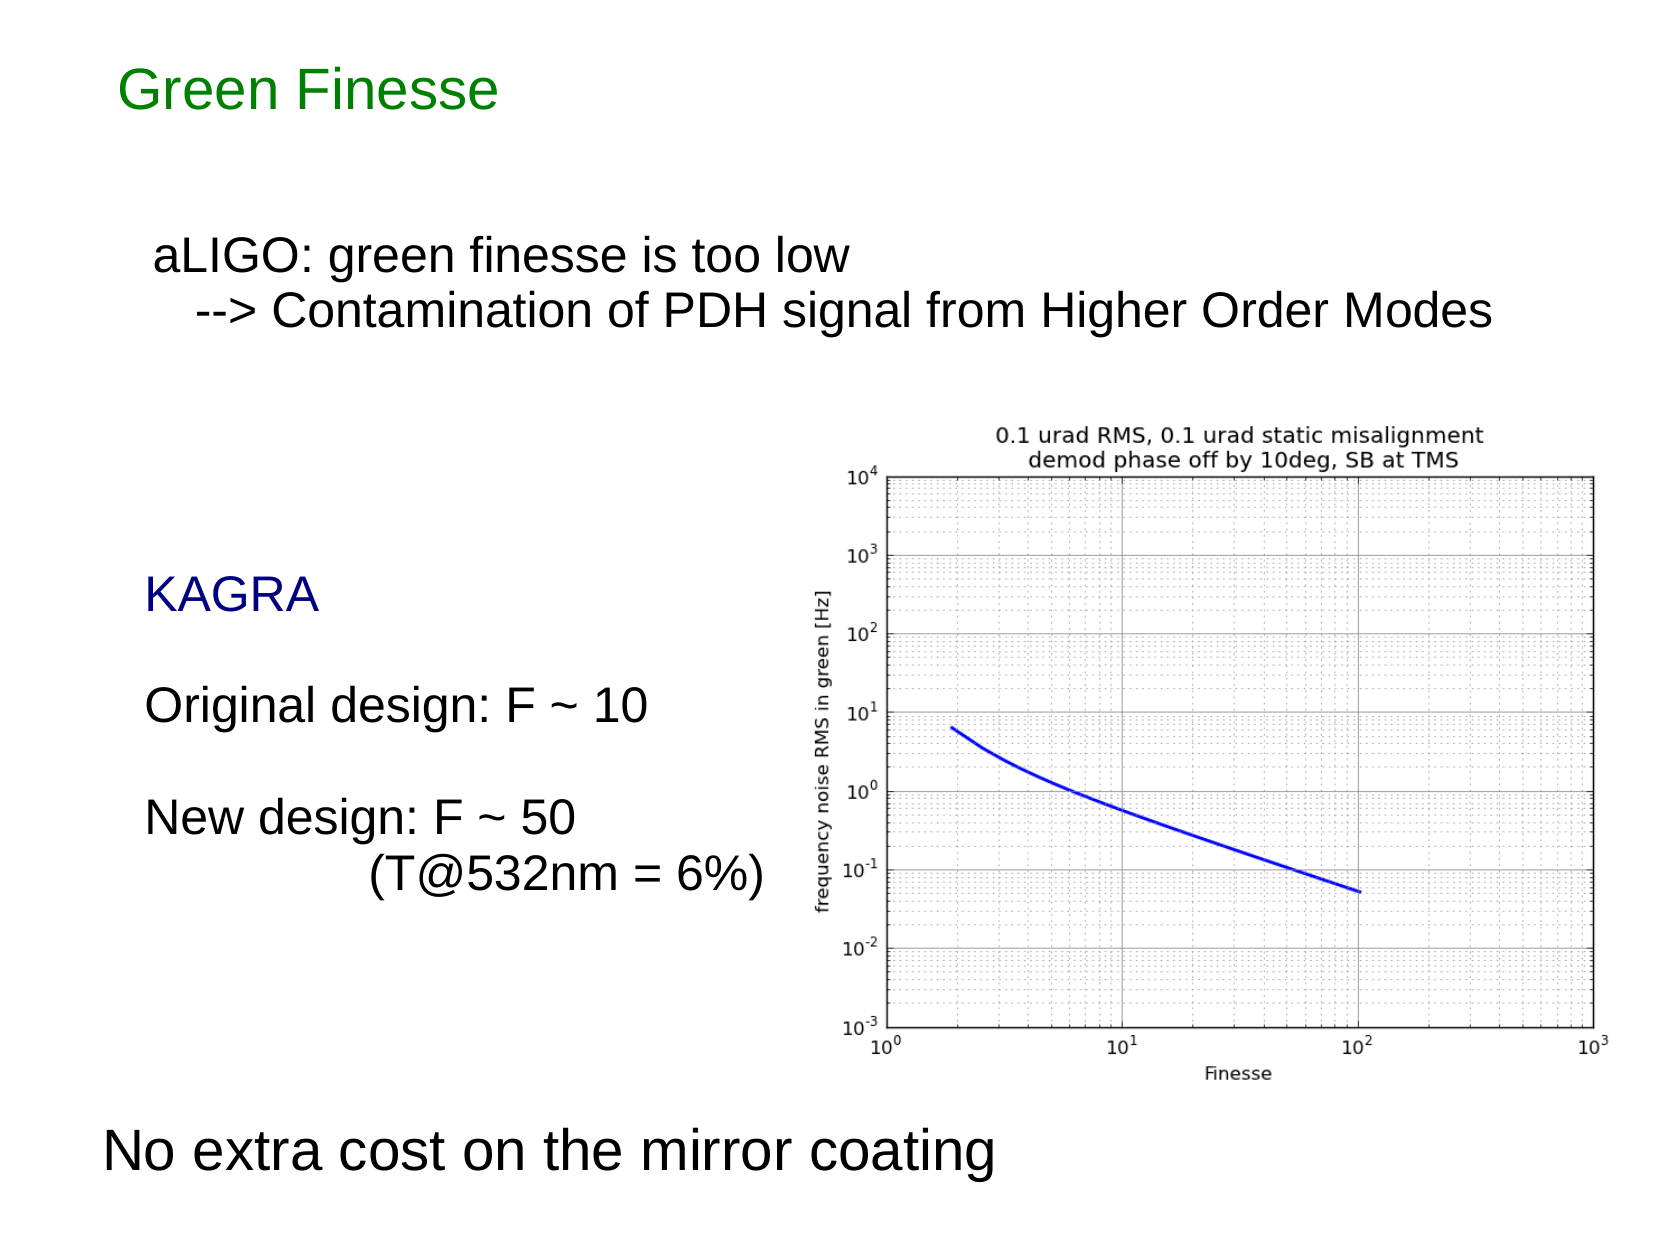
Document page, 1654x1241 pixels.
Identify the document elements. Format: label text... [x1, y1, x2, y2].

text_box aLIGO: green finesse is too low --> Contamination of PDH signal from Higher Order Modes [138, 219, 1509, 347]
text_box KAGRA Original design: F ~ 10 New design: F ~ 50 (T@532nm = 6%) [129, 558, 781, 900]
text_box No extra cost on the mirror coating [87, 1110, 1014, 1191]
picture [806, 415, 1621, 1091]
text_box Green Finesse [102, 49, 516, 130]
